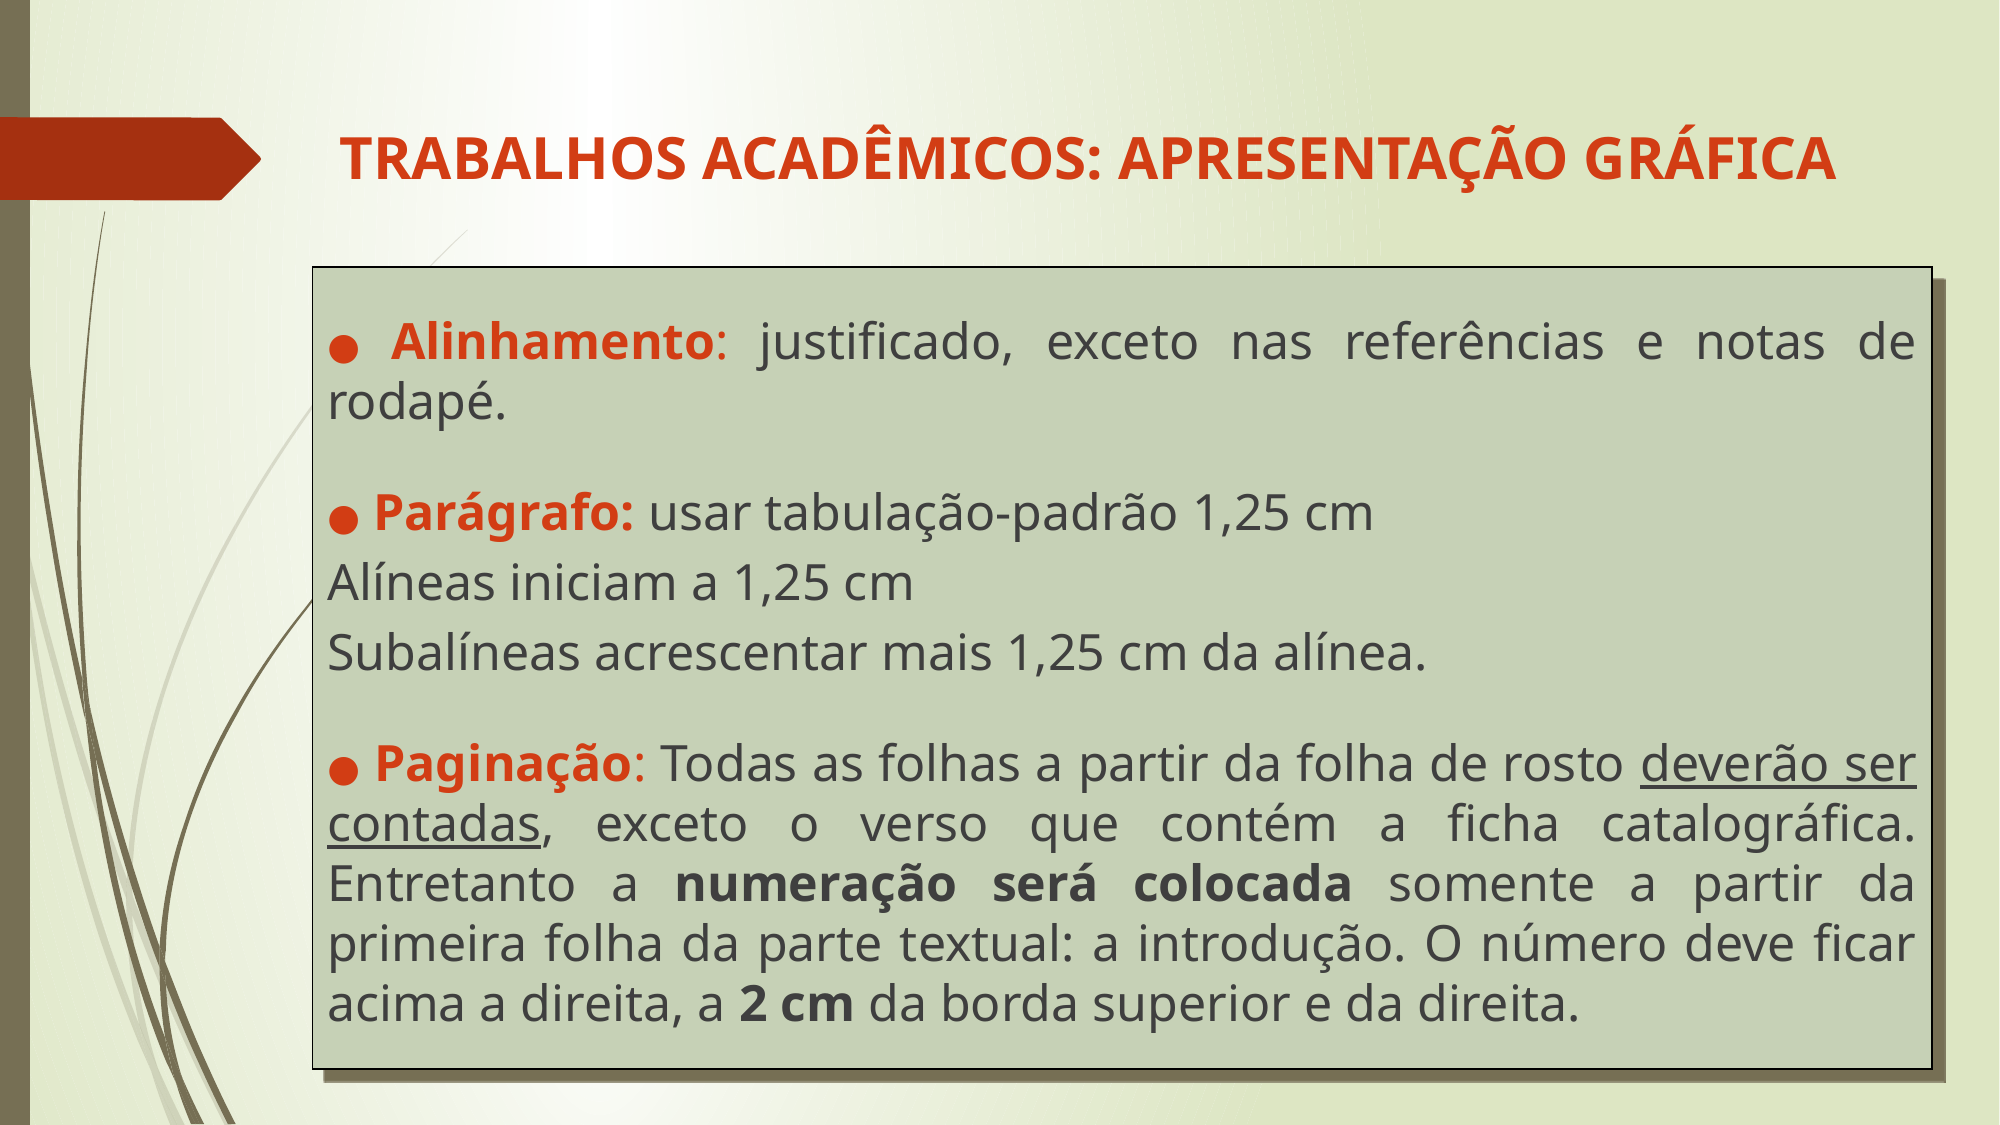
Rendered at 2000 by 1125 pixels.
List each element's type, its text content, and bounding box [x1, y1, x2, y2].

title TRABALHOS ACADÊMICOS: APRESENTAÇÃO GRÁFICA [324, 113, 1944, 232]
list ● Alinhamento: justificado, exceto nas referências e notas de rodapé. ● Parágrafo: usar tabulação-padrão 1,25 cm Alíneas iniciam a 1,25 cm Subalíneas acrescentar mais 1,25 cm da alínea. ● Paginação: Todas as folhas a partir da folha de rosto deverão ser contadas, exceto o verso que contém a ficha catalográfica. Entretanto a numeração será colocada somente a partir da primeira folha da parte textual: a introdução. O número deve ficar acima a direita, a 2 cm da borda superior e da direita. [312, 267, 1933, 1069]
